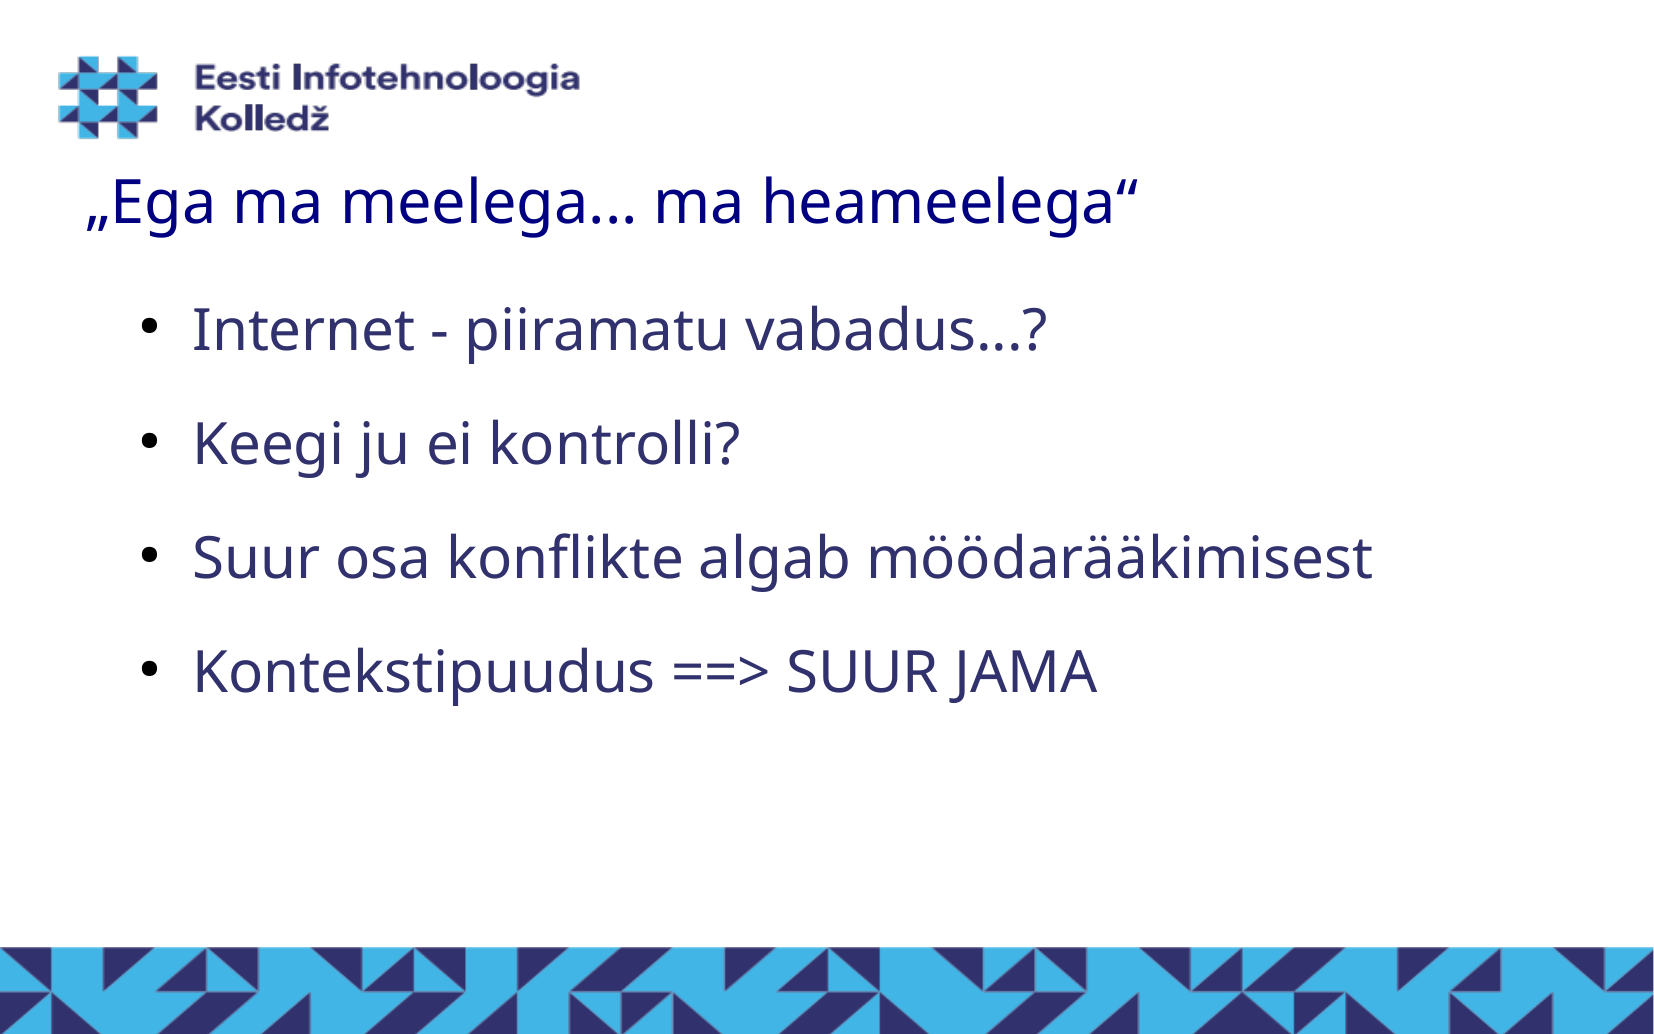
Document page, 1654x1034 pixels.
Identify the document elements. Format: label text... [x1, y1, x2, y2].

list Internet - piiramatu vabadus...? Keegi ju ei kontrolli? Suur osa konflikte algab möödarääkimisest Kontekstipuudus ==> SUUR JAMA [121, 287, 1534, 939]
title „Ega ma meelega... ma heameelega“ [29, 113, 1195, 287]
